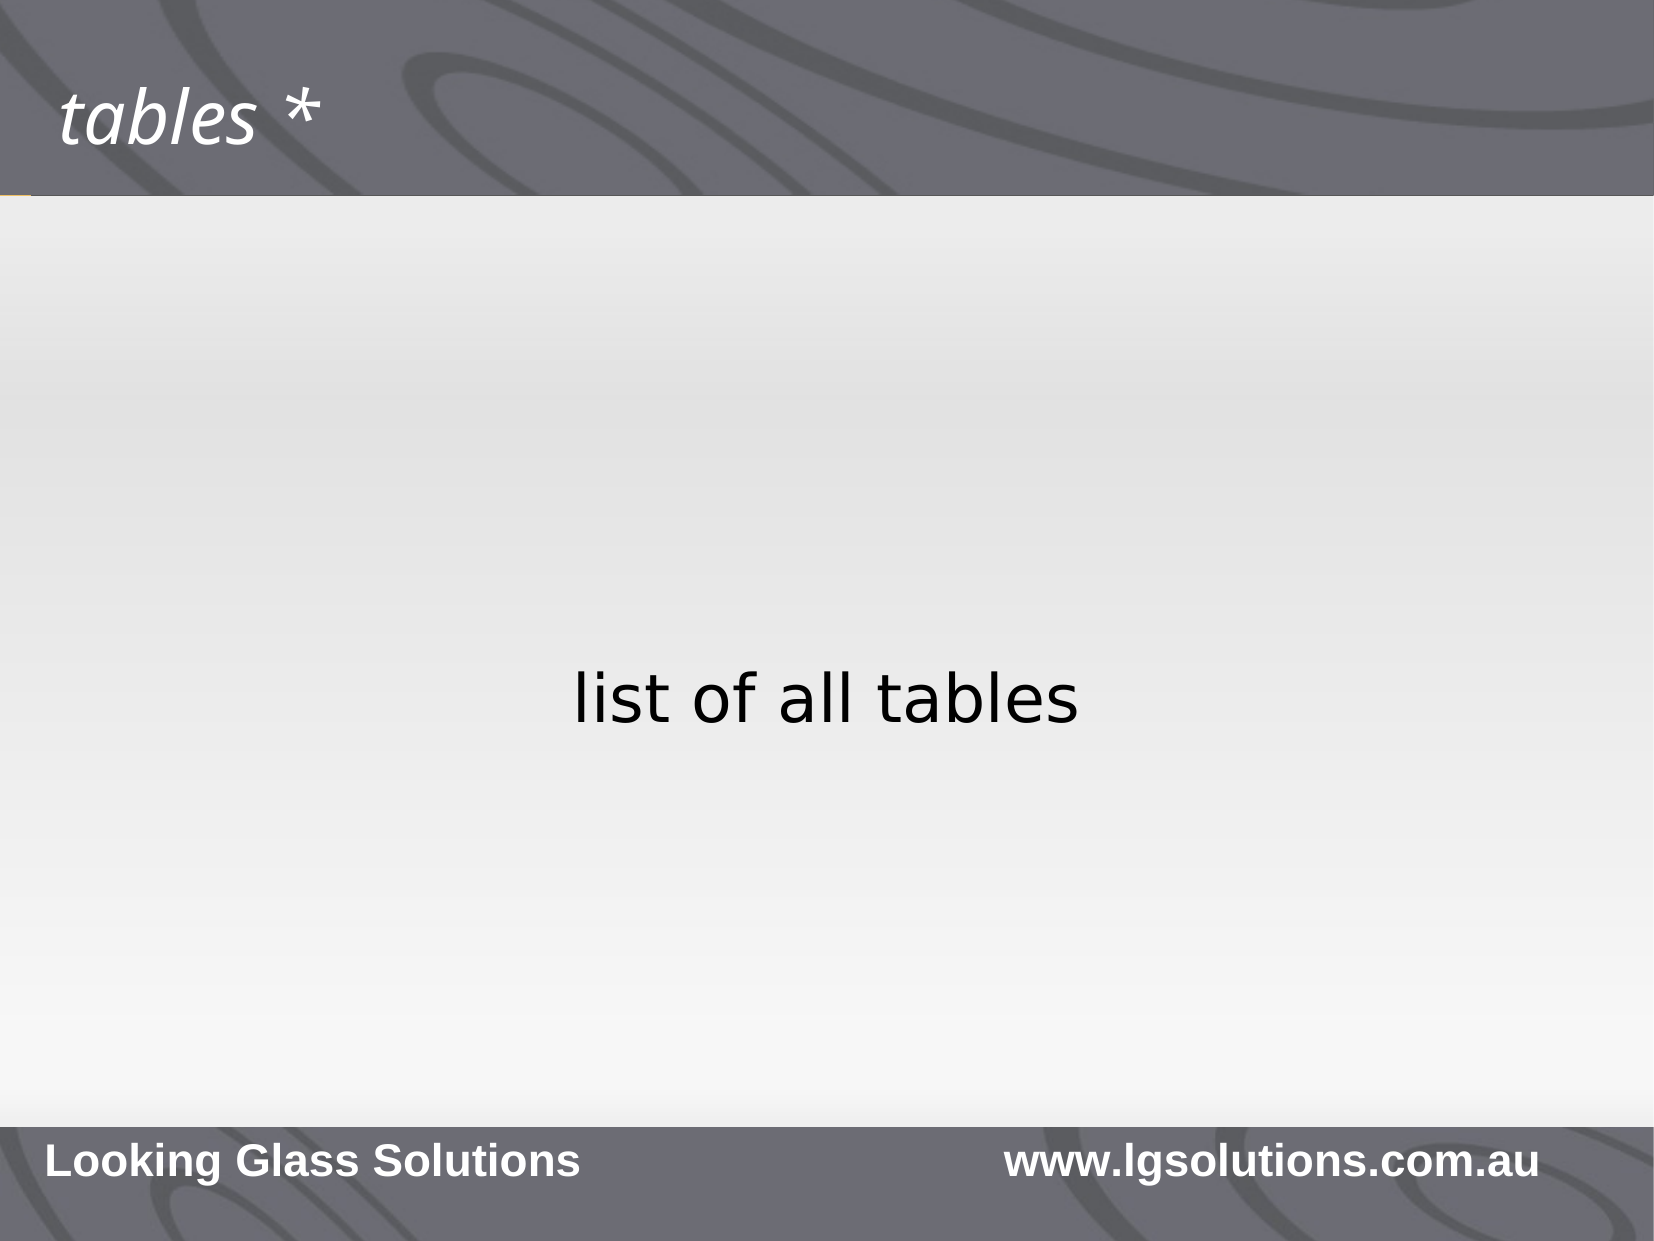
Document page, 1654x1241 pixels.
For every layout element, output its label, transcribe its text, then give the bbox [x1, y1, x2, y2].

subtitle list of all tables [82, 297, 1571, 1102]
title tables * [59, 48, 1270, 182]
picture [0, 0, 1654, 1241]
